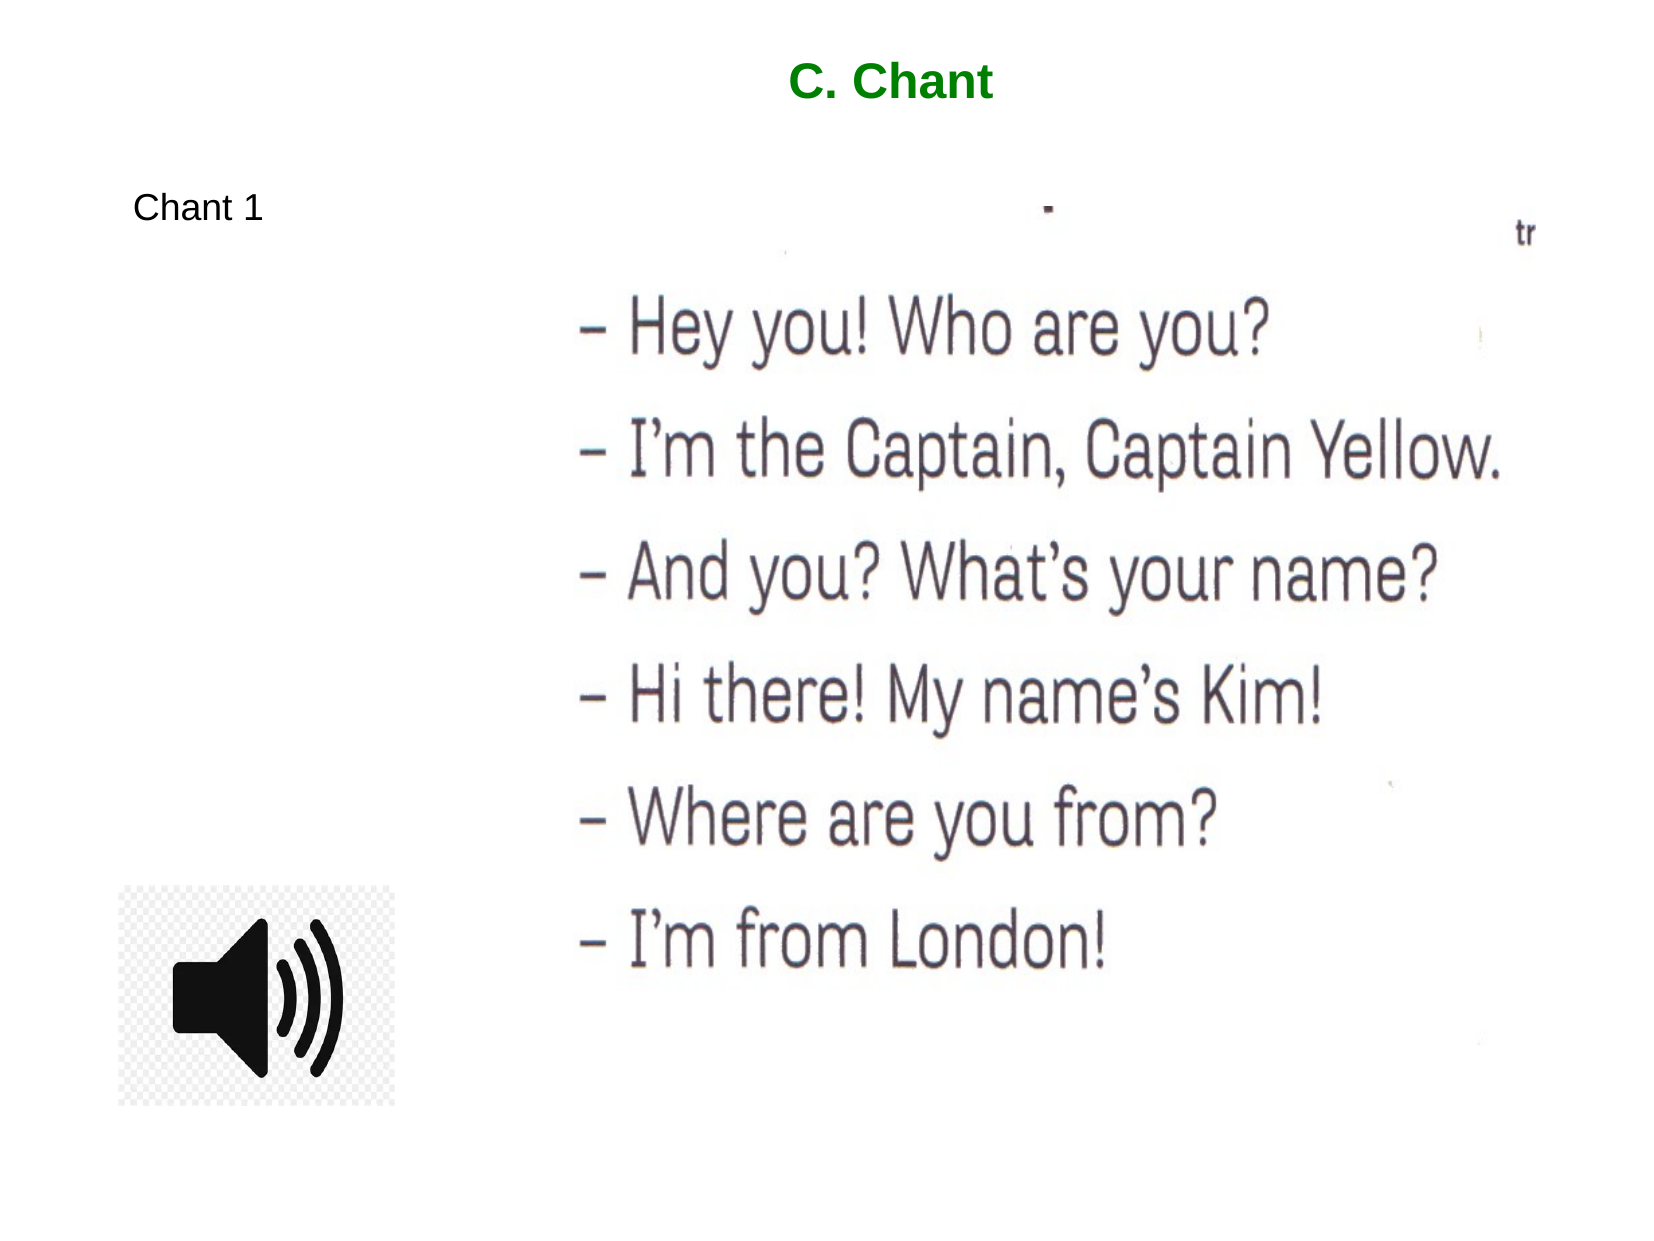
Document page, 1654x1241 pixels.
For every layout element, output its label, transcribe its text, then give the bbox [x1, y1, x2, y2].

text_box Chant 1 [118, 179, 279, 237]
picture [118, 885, 395, 1106]
text_box C. Chant [773, 46, 1009, 119]
picture [531, 206, 1536, 1063]
